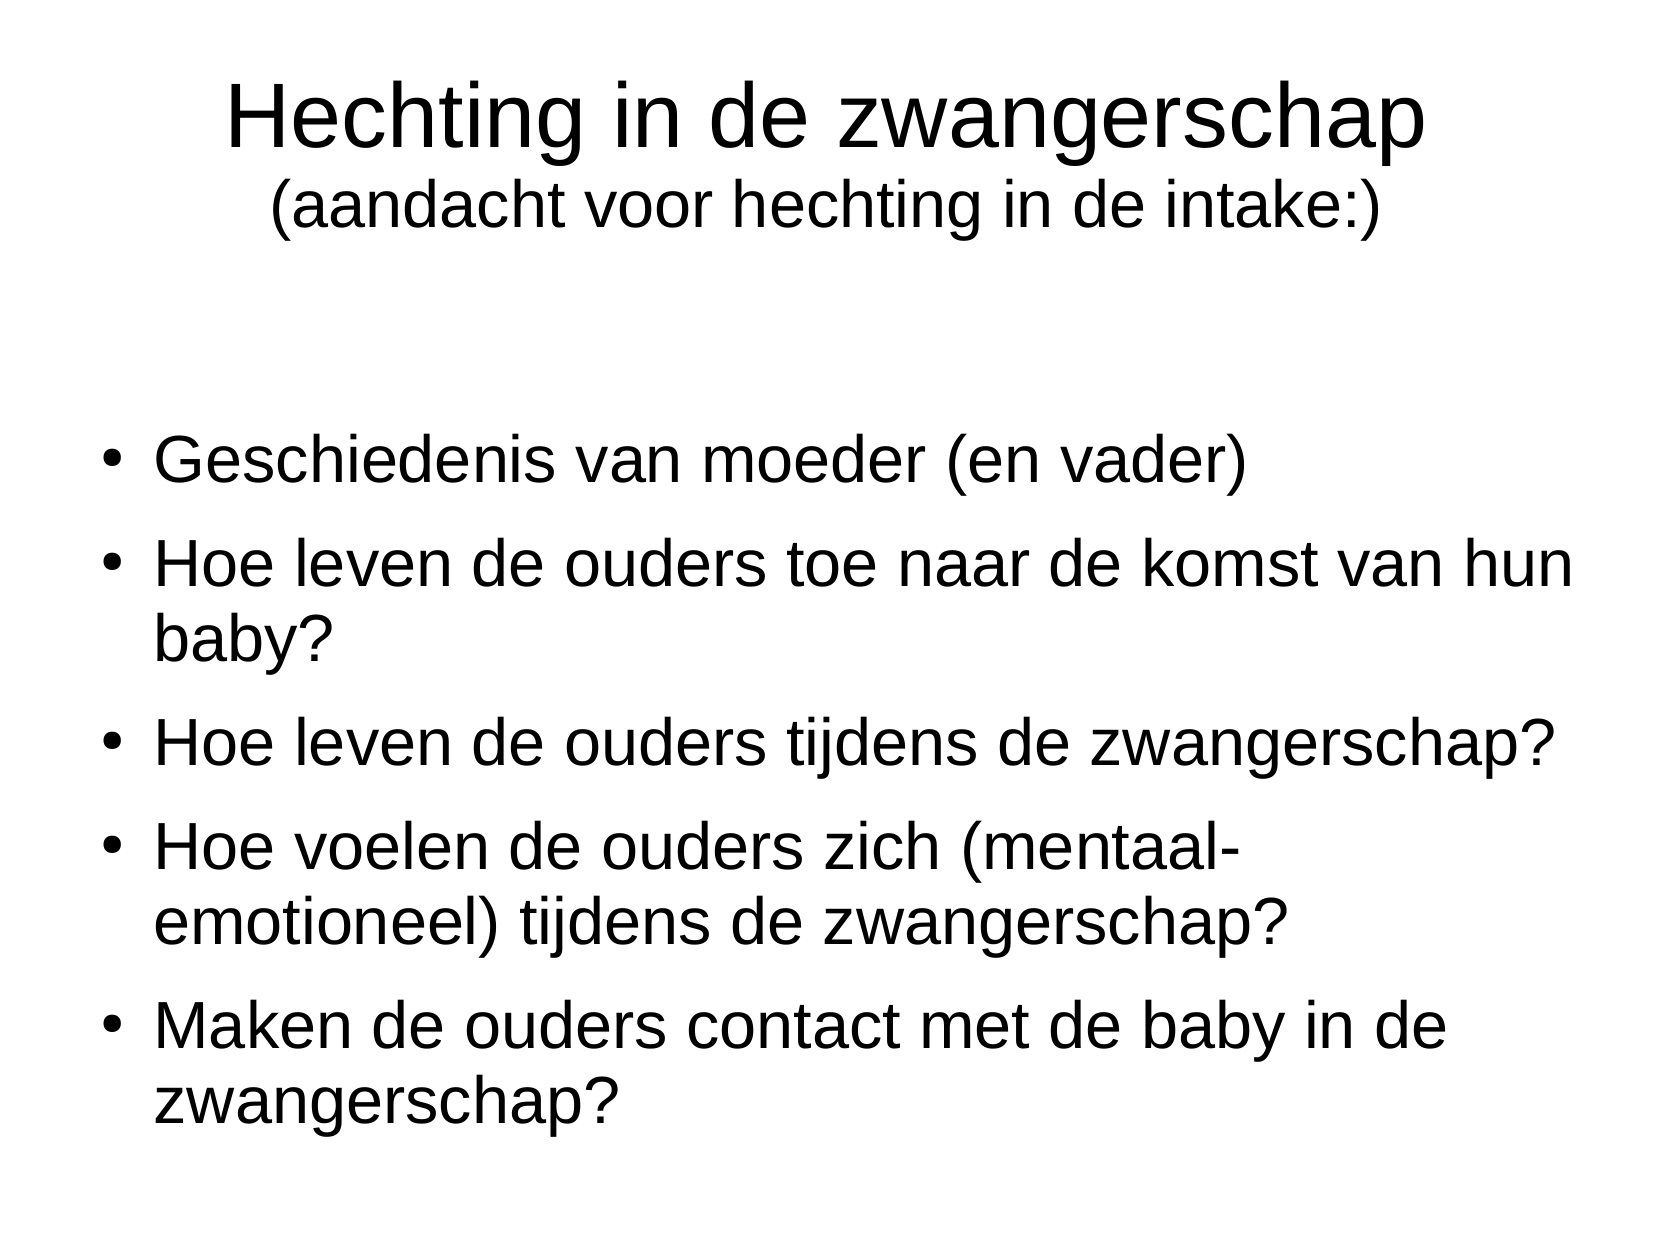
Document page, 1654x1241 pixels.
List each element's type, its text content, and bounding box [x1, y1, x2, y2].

title Hechting in de zwangerschap (aandacht voor hechting in de intake:) [82, 49, 1571, 257]
list Geschiedenis van moeder (en vader) Hoe leven de ouders toe naar de komst van hun baby? Hoe leven de ouders tijdens de zwangerschap? Hoe voelen de ouders zich (mentaal- emotioneel) tijdens de zwangerschap? Maken de ouders contact met de baby in de zwangerschap? [82, 421, 1583, 1241]
